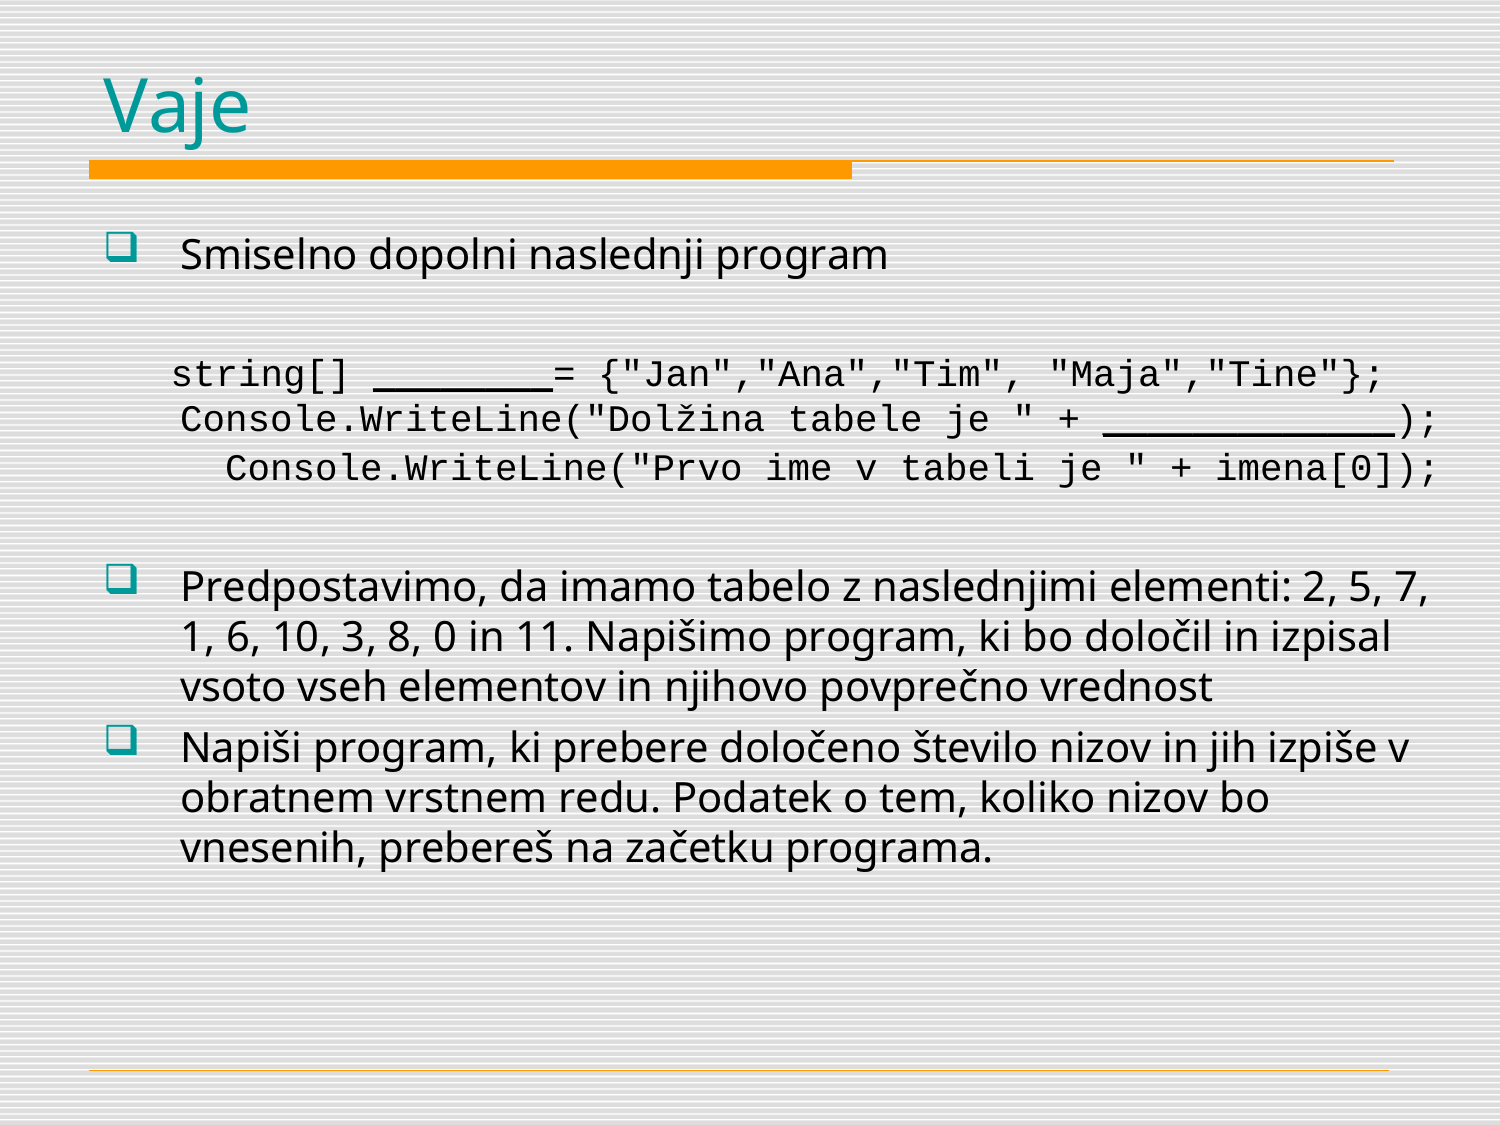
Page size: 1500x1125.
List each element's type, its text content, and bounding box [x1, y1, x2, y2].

title Vaje [88, 42, 1401, 155]
picture [0, 0, 1500, 1125]
list Smiselno dopolni naslednji program string[] ________= {"Jan","Ana","Tim", "Maja","Tine"}; Console.WriteLine("Dolžina tabele je " + _____________); Console.WriteLine("Prvo ime v tabeli je " + imena[0]); Predpostavimo, da imamo tabelo z naslednjimi elementi: 2, 5, 7, 1, 6, 10, 3, 8, 0 in 11. Napišimo program, ki bo določil in izpisal vsoto vseh elementov in njihovo povprečno vrednost Napiši program, ki prebere določeno število nizov in jih izpiše v obratnem vrstnem redu. Podatek o tem, koliko nizov bo vnesenih, prebereš na začetku programa. [88, 220, 1471, 1059]
